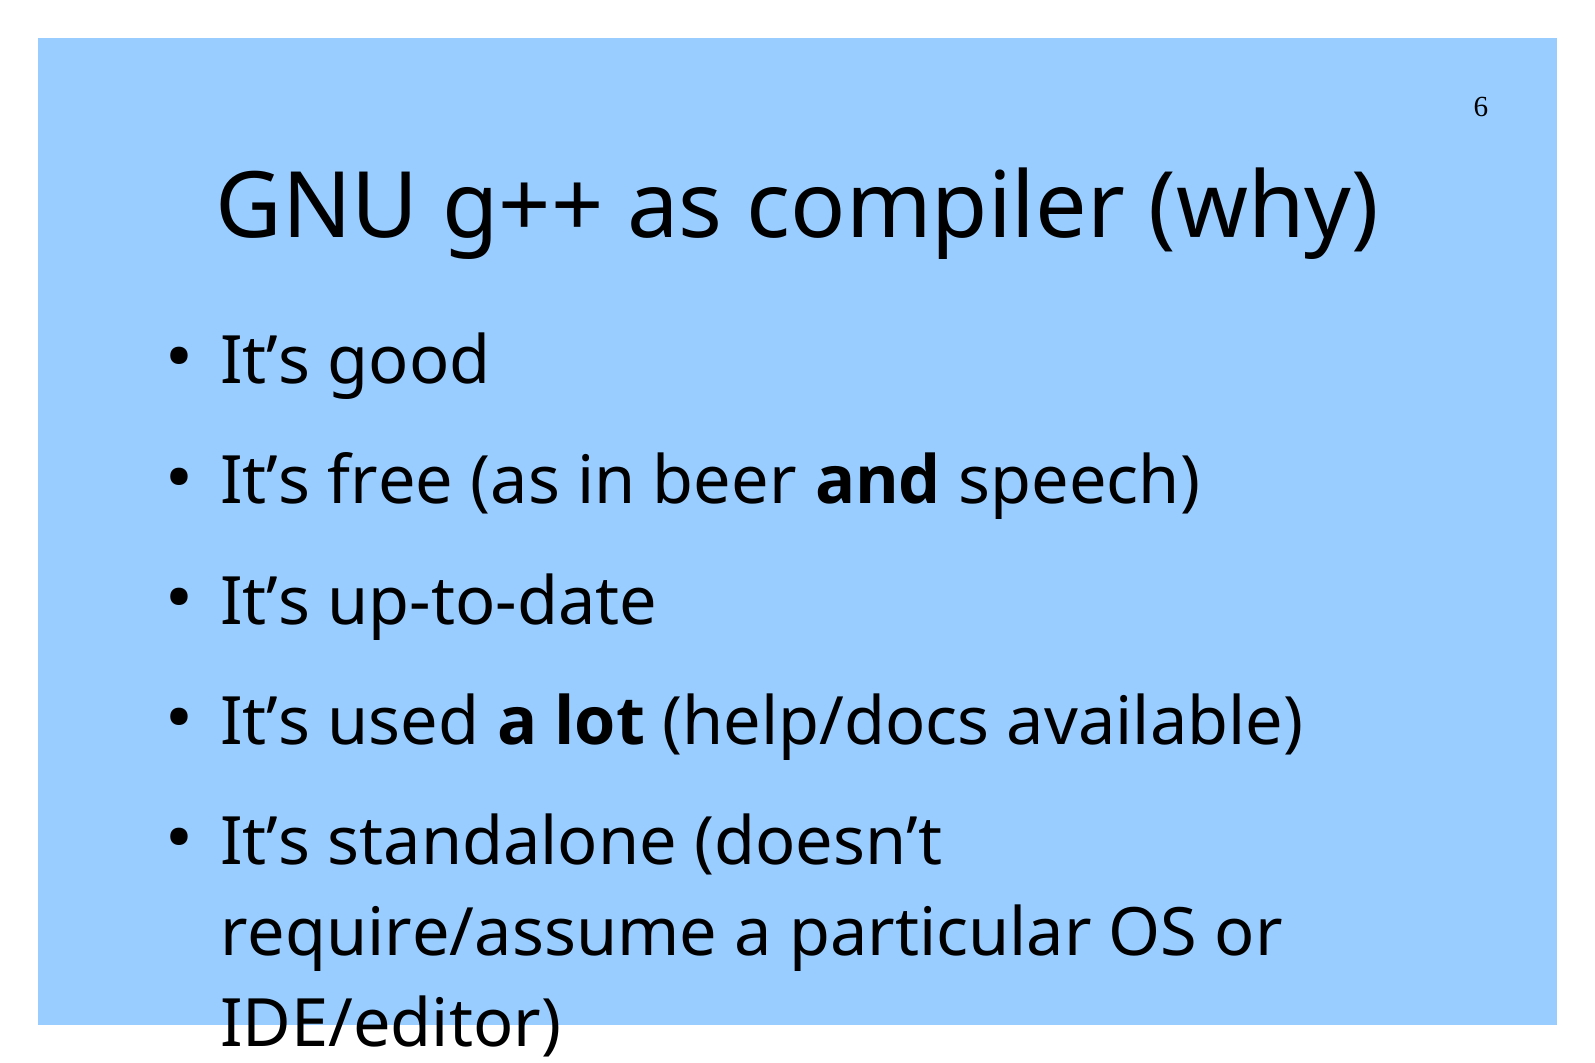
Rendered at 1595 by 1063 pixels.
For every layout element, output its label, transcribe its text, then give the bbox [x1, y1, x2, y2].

list It’s good It’s free (as in beer and speech) It’s up-to-date It’s used a lot (help/docs available) It’s standalone (doesn’t require/assume a particular OS or IDE/editor) [149, 312, 1447, 975]
title GNU g++ as compiler (why) [149, 95, 1447, 310]
